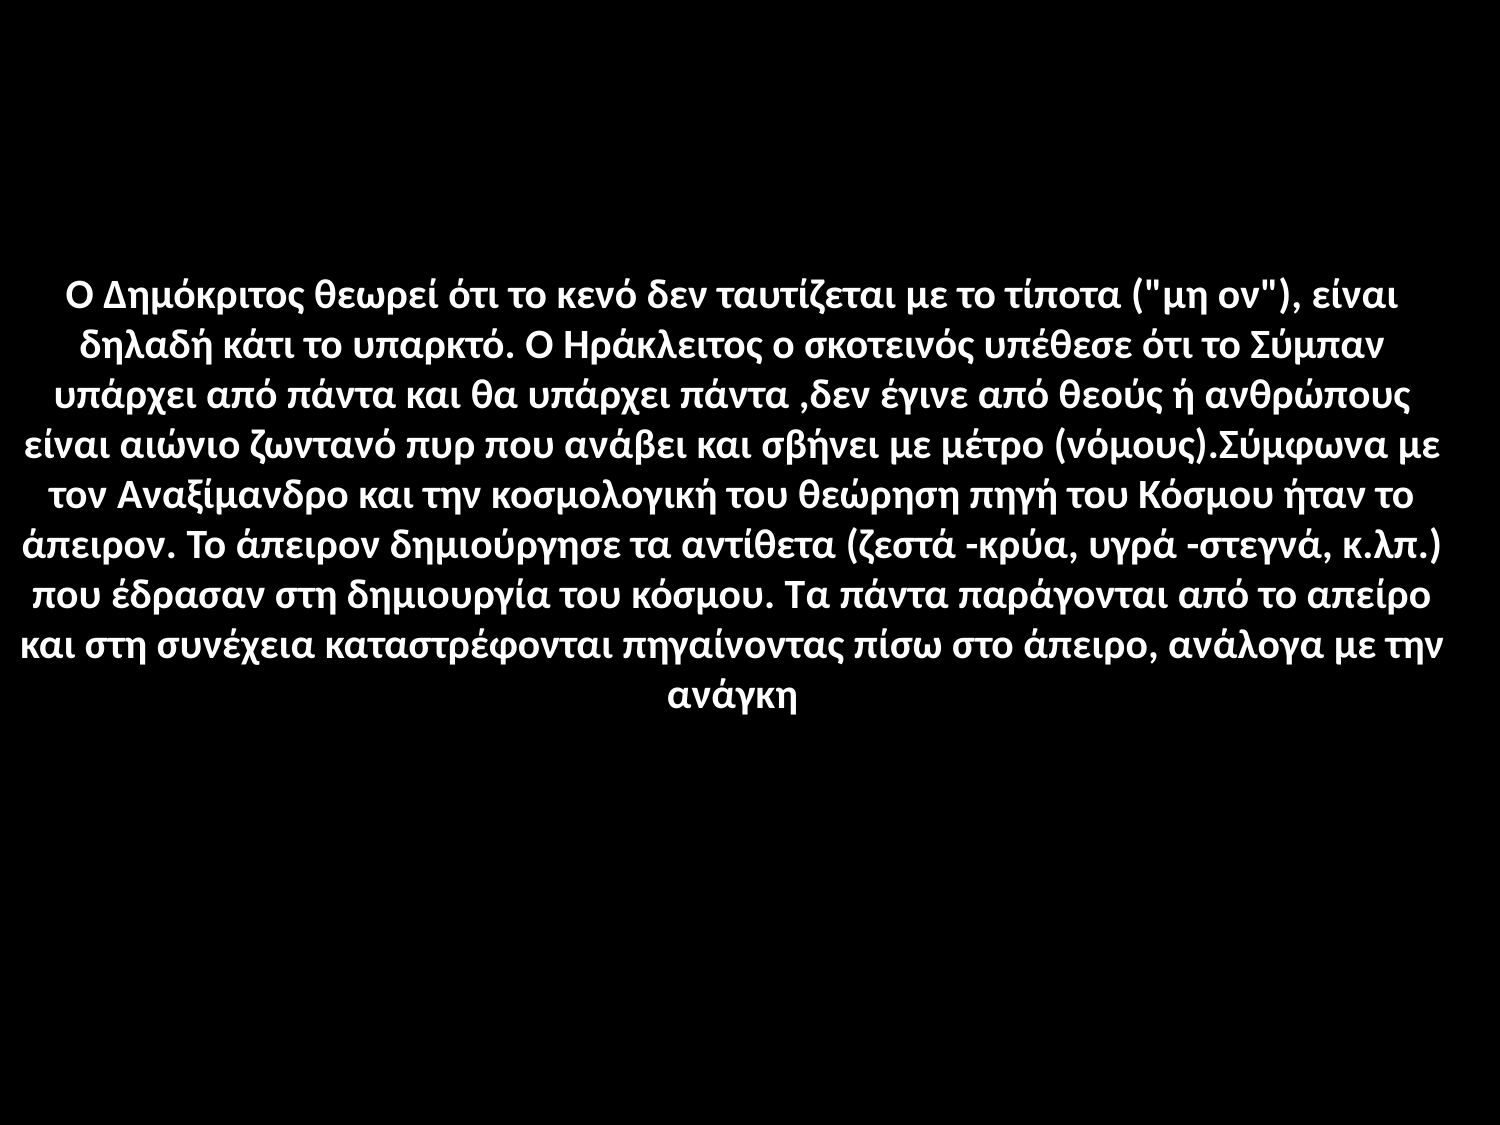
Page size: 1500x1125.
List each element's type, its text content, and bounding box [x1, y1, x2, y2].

text_box Ο Δημόκριτος θεωρεί ότι το κενό δεν ταυτίζεται με το τίποτα ("μη ον"), είναι δηλαδή κάτι το υπαρκτό. Ο Ηράκλειτος ο σκοτεινός υπέθεσε ότι το Σύμπαν υπάρχει από πάντα και θα υπάρχει πάντα ,δεν έγινε από θεούς ή ανθρώπους είναι αιώνιο ζωντανό πυρ που ανάβει και σβήνει με μέτρο (νόμους).Σύμφωνα με τον Αναξίμανδρο και την κοσμολογική του θεώρηση πηγή του Κόσμου ήταν το άπειρον. Το άπειρον δημιούργησε τα αντίθετα (ζεστά -κρύα, υγρά -στεγνά, κ.λπ.) που έδρασαν στη δημιουργία του κόσμου. Τα πάντα παράγονται από το απείρo και στη συνέχεια καταστρέφονται πηγαίνοντας πίσω στο άπειρο, ανάλογα με την ανάγκη [0, 259, 1465, 725]
